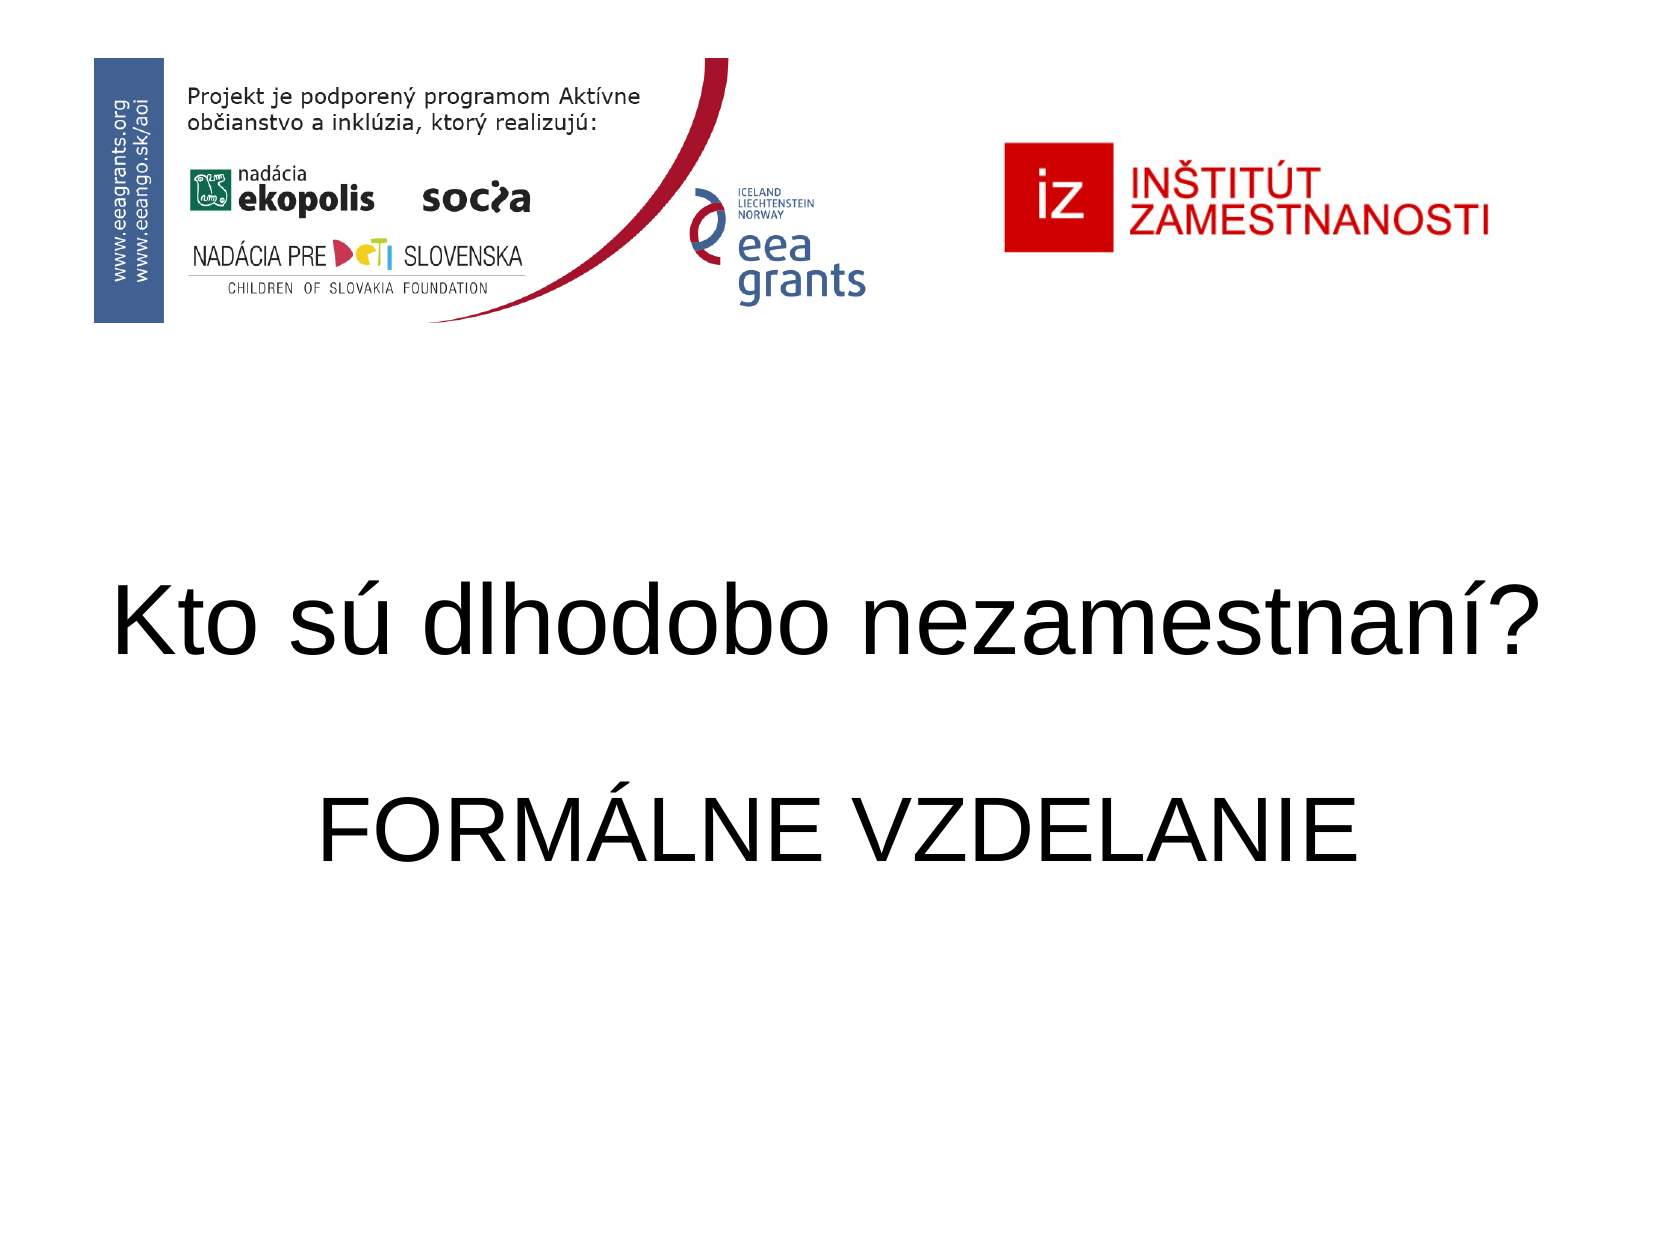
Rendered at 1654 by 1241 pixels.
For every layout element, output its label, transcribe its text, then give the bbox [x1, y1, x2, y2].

picture [94, 58, 887, 324]
subtitle Kto sú dlhodobo nezamestnaní? FORMÁLNE VZDELANIE [82, 472, 1571, 1192]
picture [944, 47, 1548, 343]
